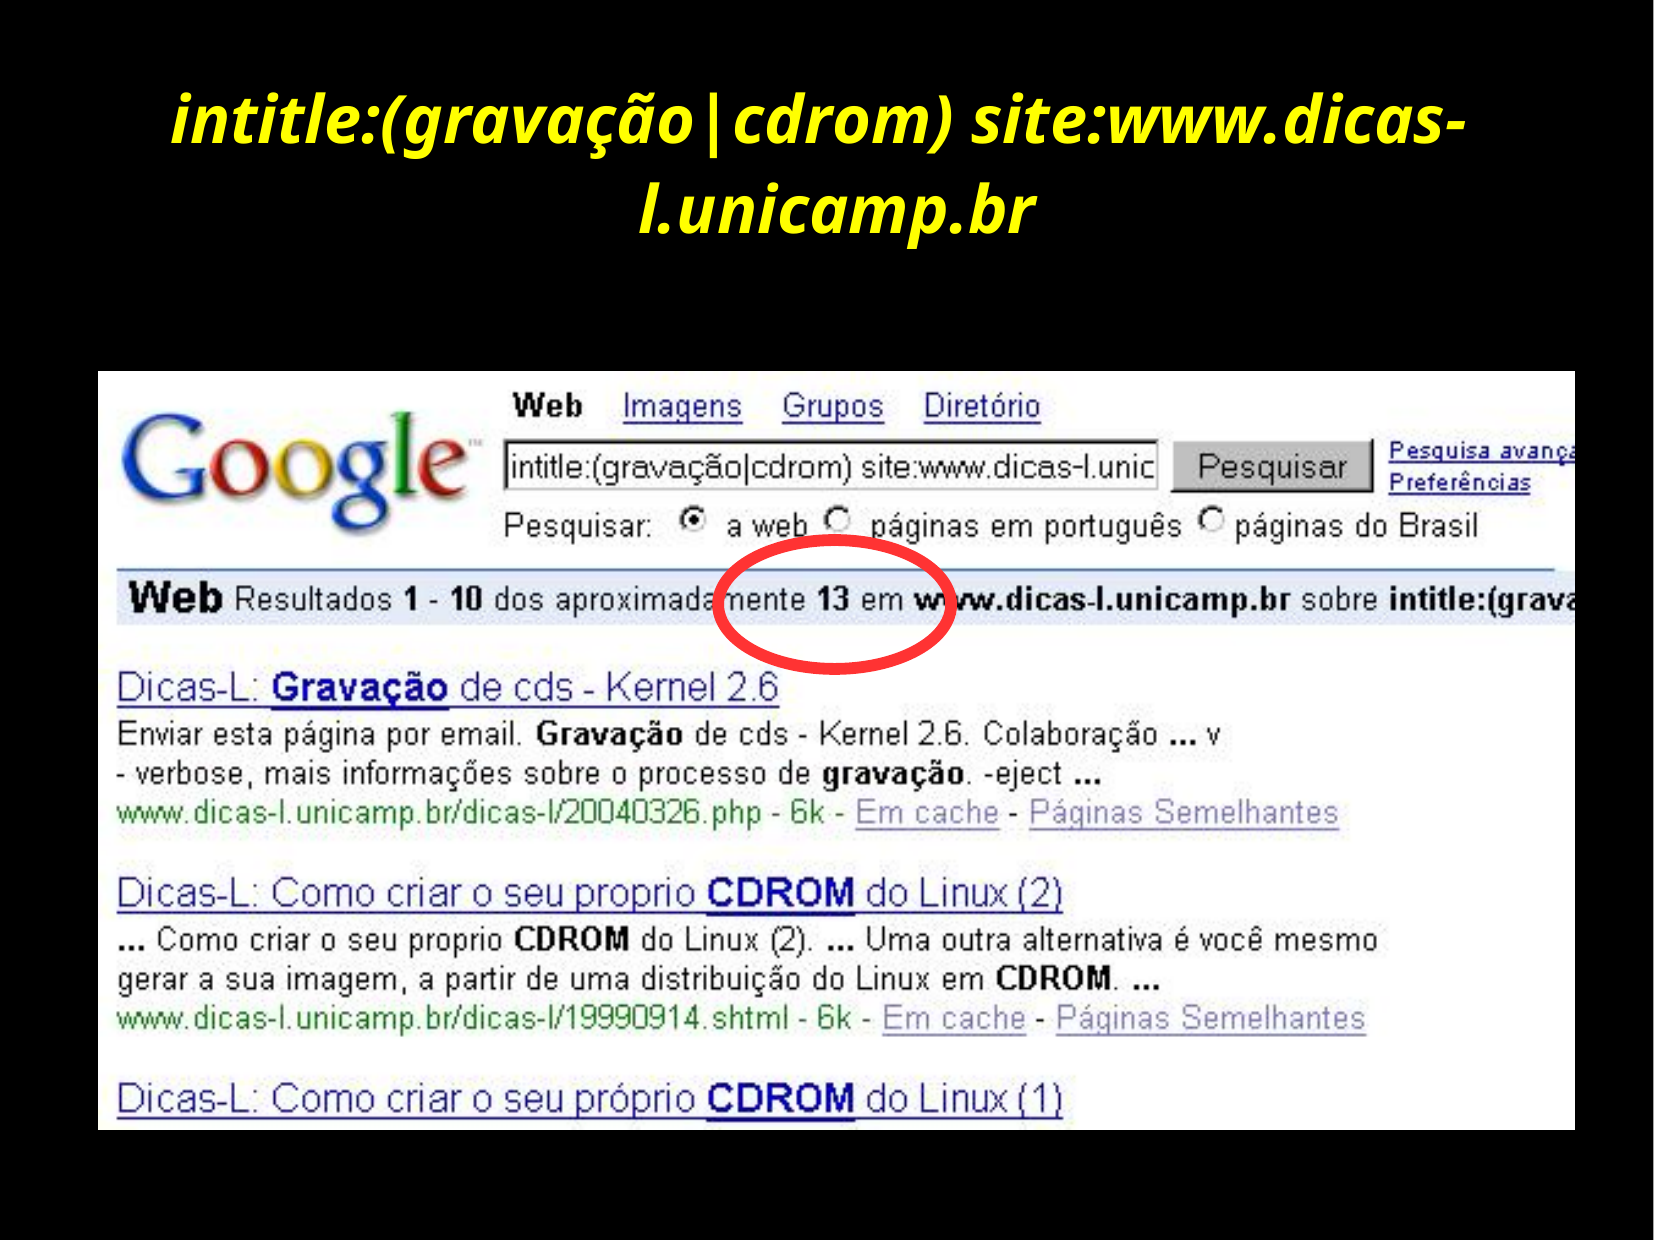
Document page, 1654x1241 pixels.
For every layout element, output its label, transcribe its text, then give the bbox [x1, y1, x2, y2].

title intitle:(gravação|cdrom) site:www.dicas-l.unicamp.br [113, 59, 1526, 267]
picture [98, 371, 1575, 1130]
